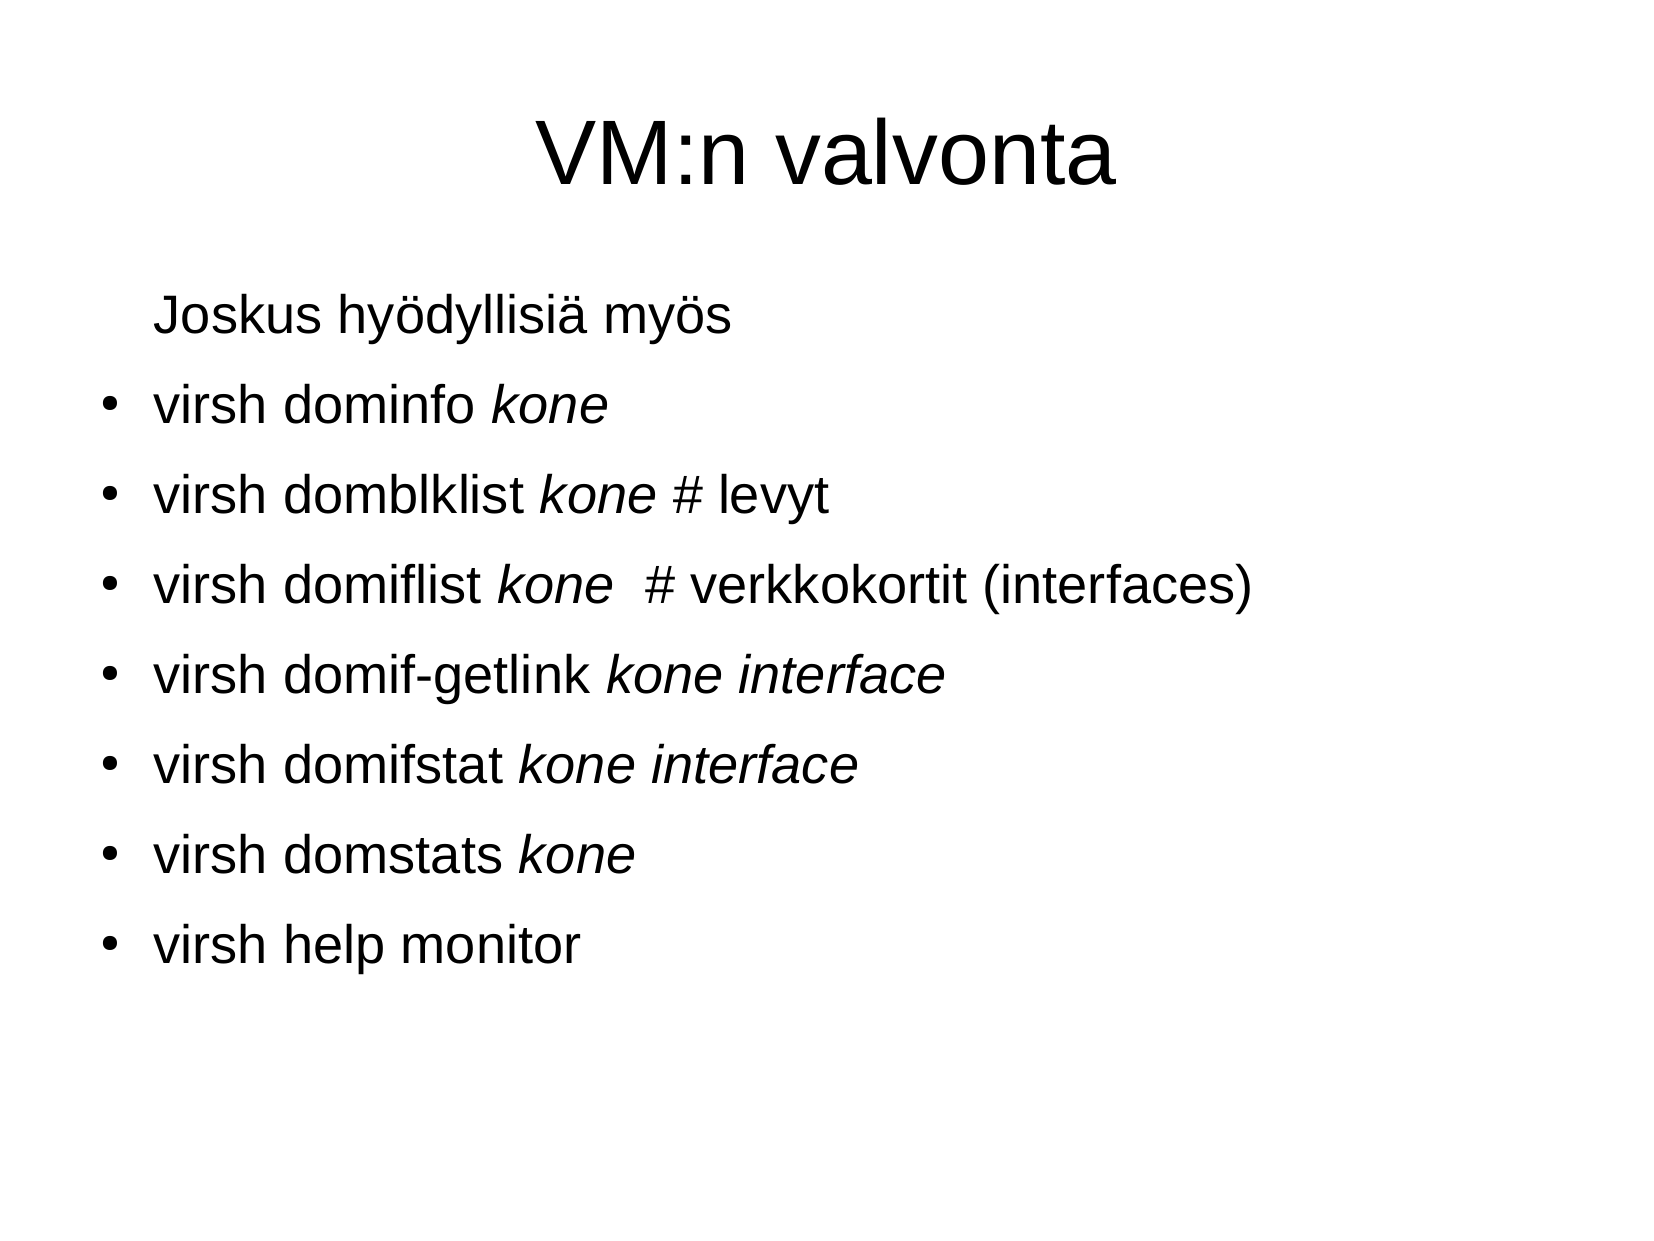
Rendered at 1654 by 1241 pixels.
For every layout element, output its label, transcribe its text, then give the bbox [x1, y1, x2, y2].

title VM:n valvonta [82, 49, 1571, 257]
list Joskus hyödyllisiä myös virsh dominfo kone virsh domblklist kone # levyt virsh domiflist kone # verkkokortit (interfaces) virsh domif-getlink kone interface virsh domifstat kone interface virsh domstats kone virsh help monitor [82, 284, 1571, 1004]
